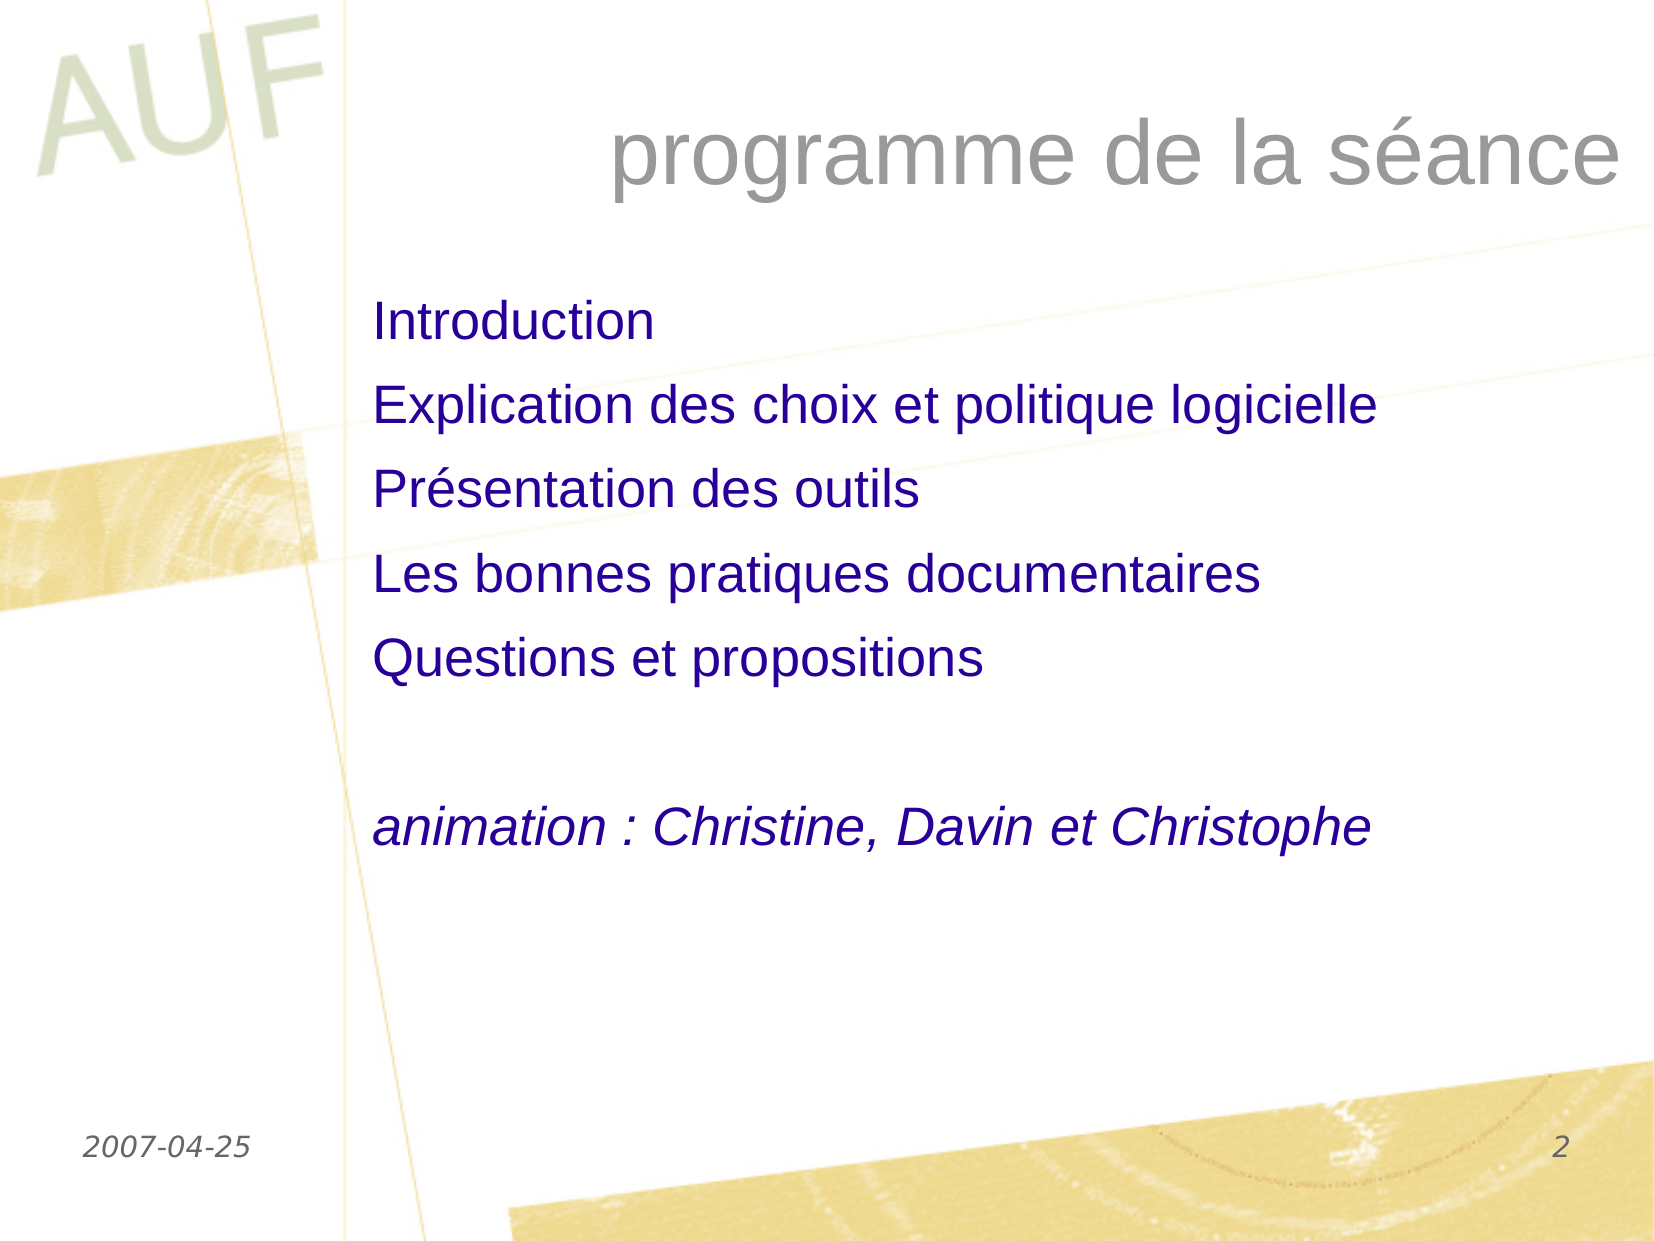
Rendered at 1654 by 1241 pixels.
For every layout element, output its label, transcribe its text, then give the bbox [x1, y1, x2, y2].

title programme de la séance [354, 56, 1625, 250]
picture [0, 0, 1654, 1241]
list Introduction Explication des choix et politique logicielle Présentation des outils Les bonnes pratiques documentaires Questions et propositions animation : Christine, Davin et Christophe [354, 290, 1625, 1094]
